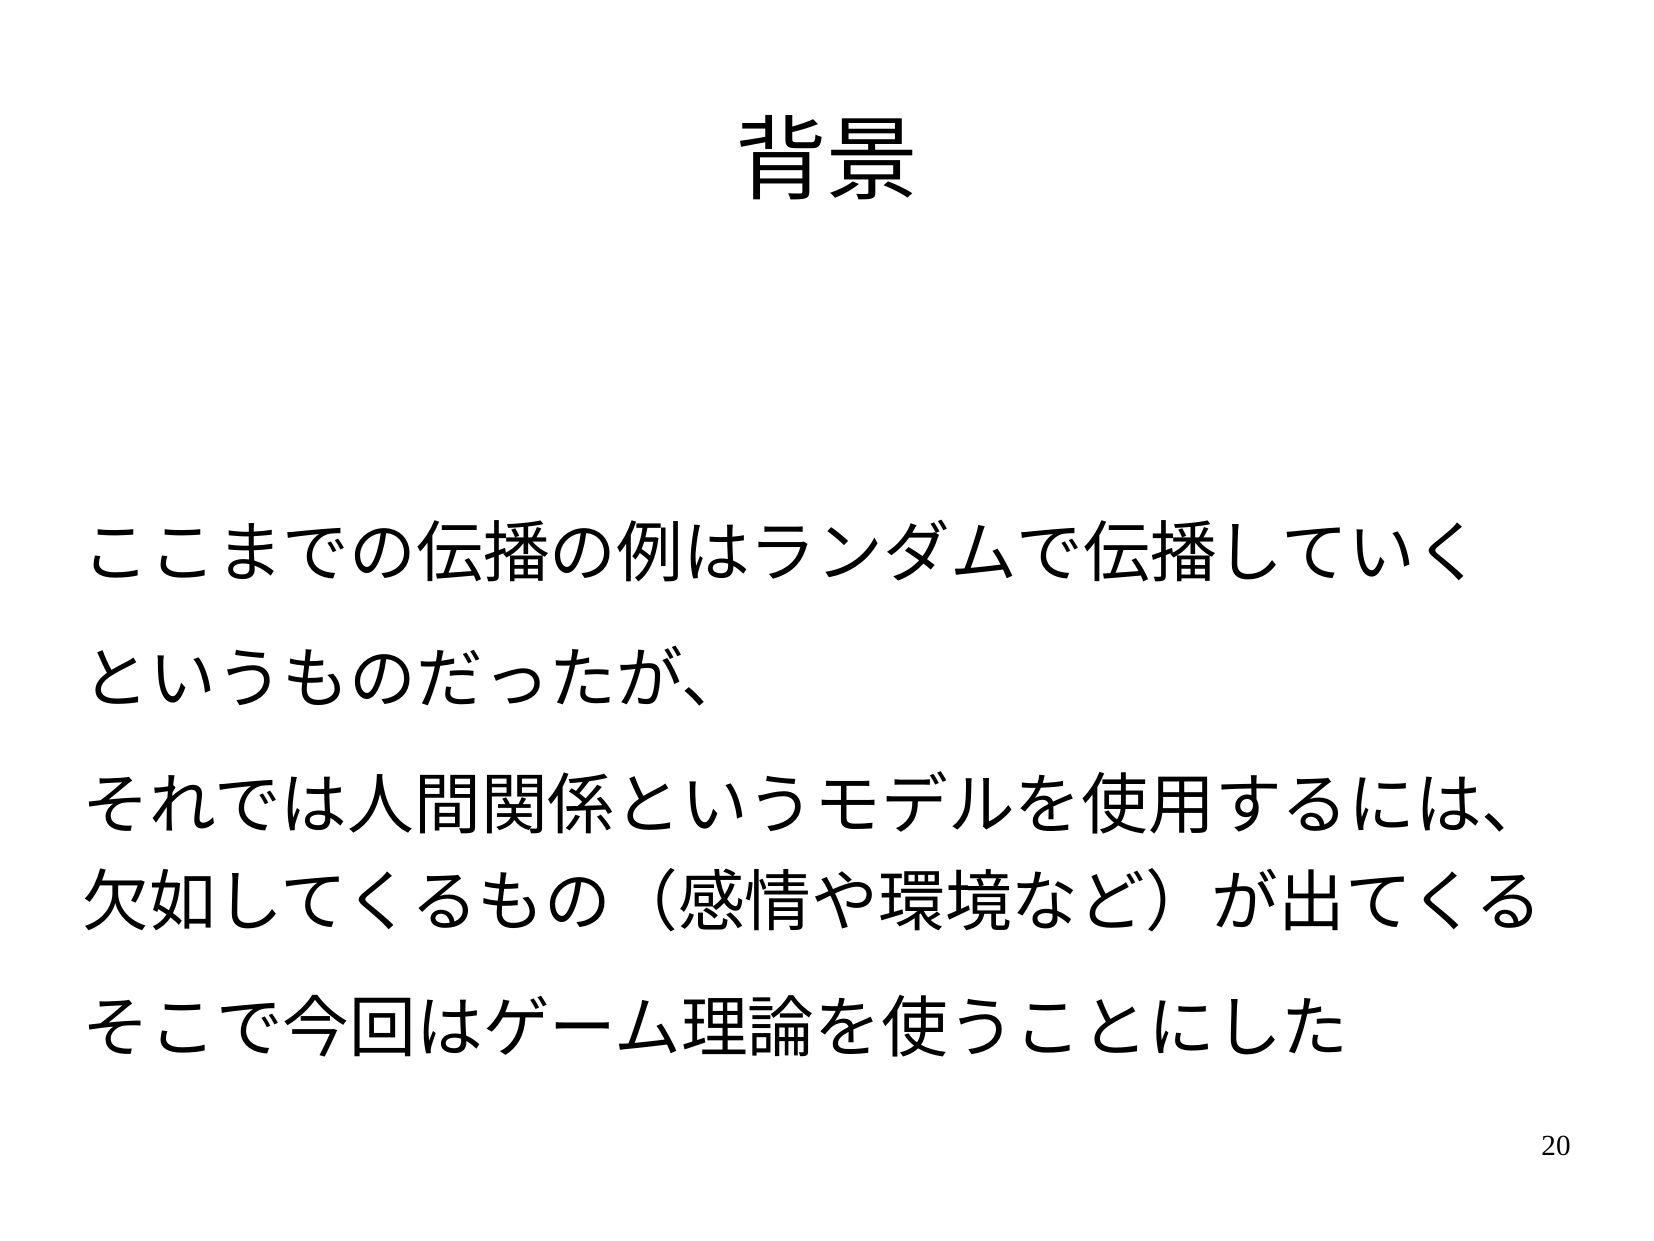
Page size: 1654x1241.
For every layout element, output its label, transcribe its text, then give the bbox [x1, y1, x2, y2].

list ここまでの伝播の例はランダムで伝播していく というものだったが、 それでは人間関係というモデルを使用するには、欠如してくるもの（感情や環境など）が出てくる そこで今回はゲーム理論を使うことにした [82, 290, 1571, 1109]
title 背景 [82, 49, 1571, 257]
